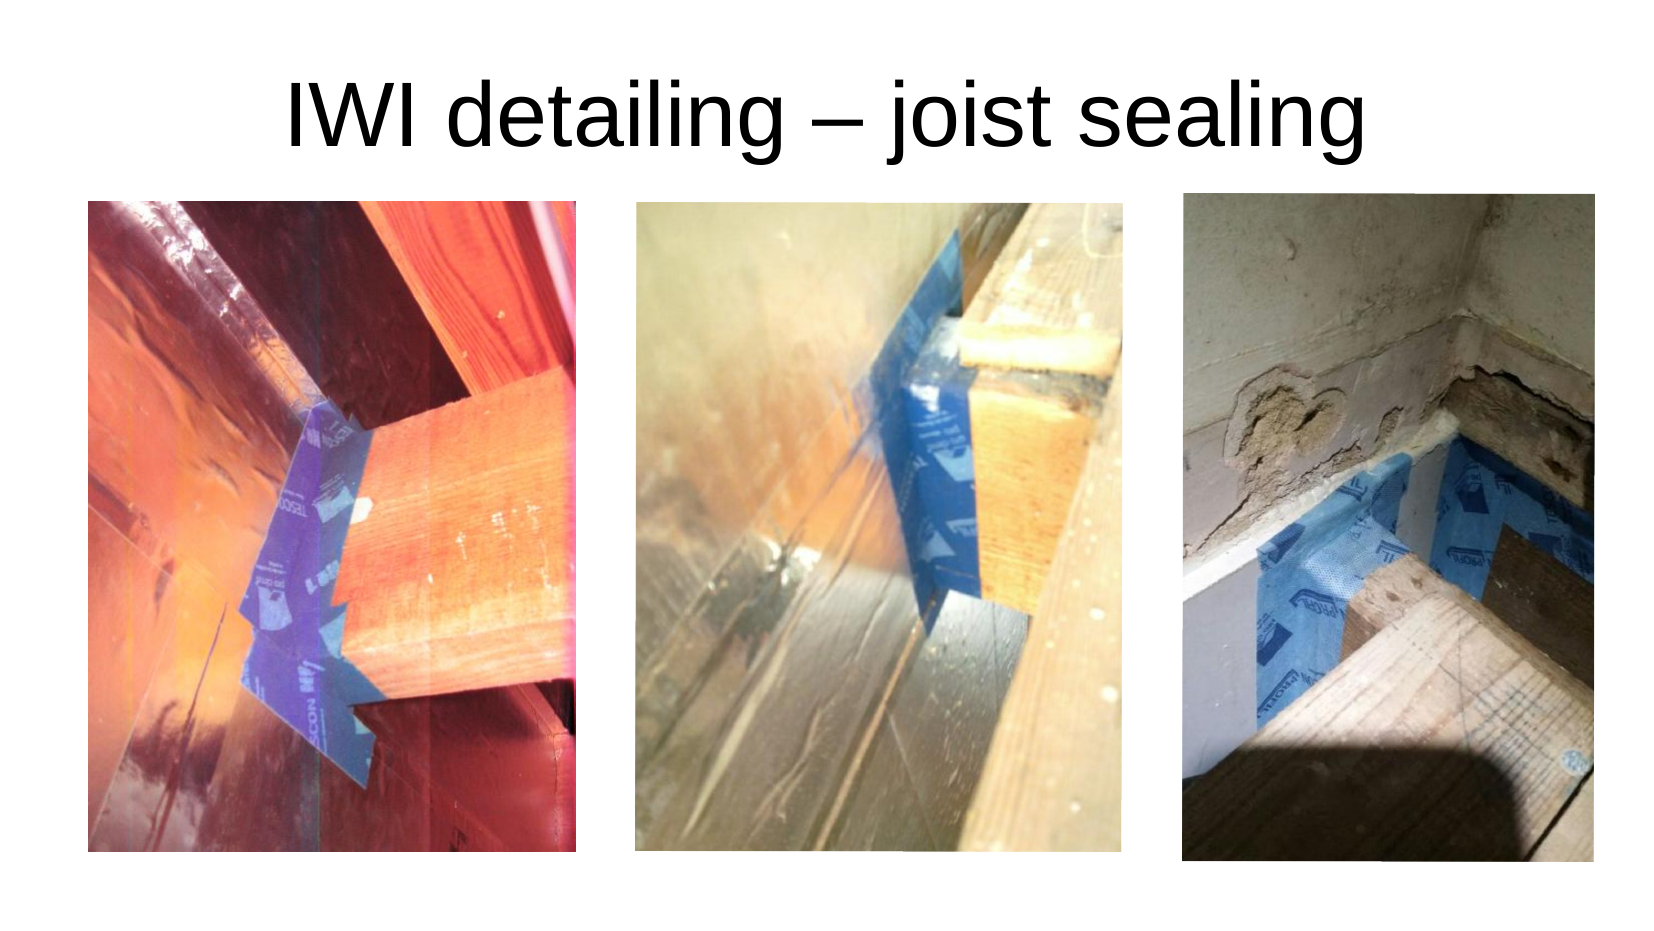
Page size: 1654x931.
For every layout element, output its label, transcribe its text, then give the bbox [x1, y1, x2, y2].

title IWI detailing – joist sealing [82, 37, 1571, 193]
picture [88, 201, 576, 852]
picture [634, 201, 1123, 852]
picture [1181, 192, 1595, 862]
